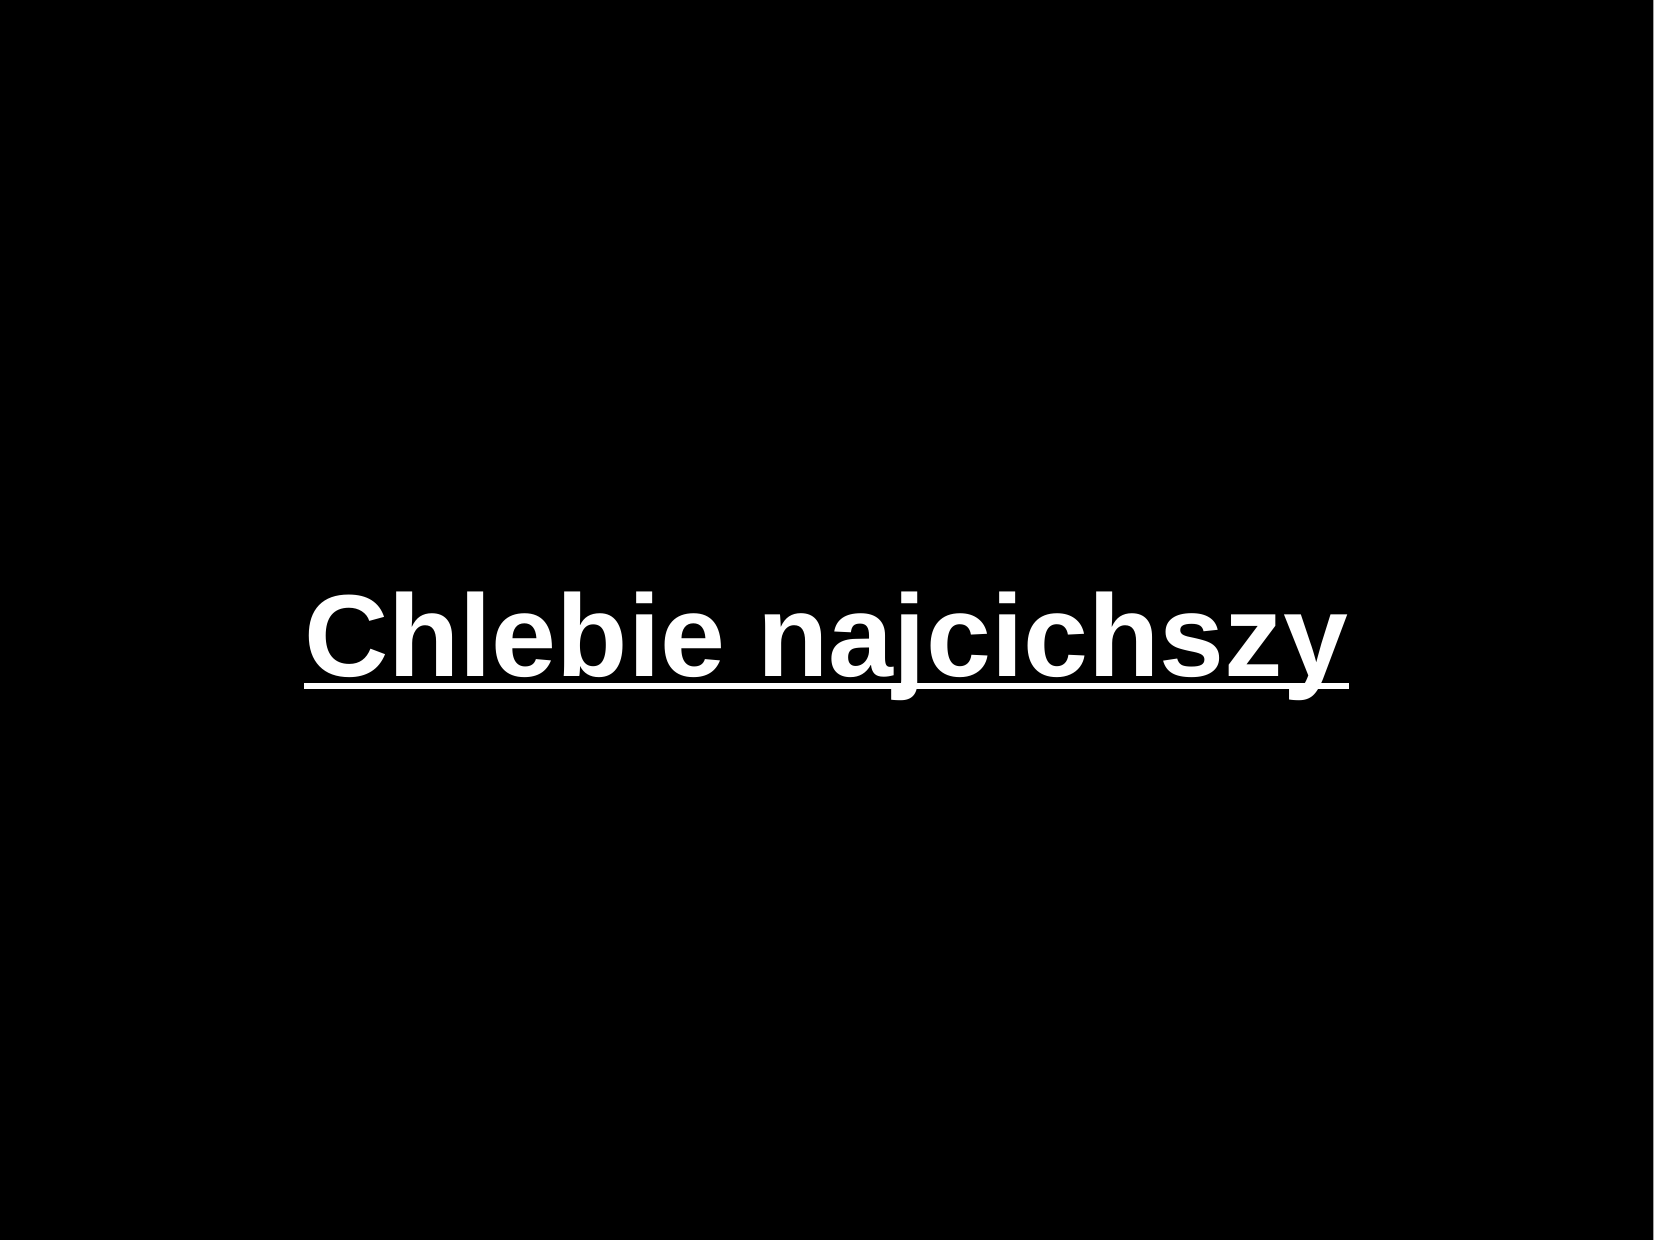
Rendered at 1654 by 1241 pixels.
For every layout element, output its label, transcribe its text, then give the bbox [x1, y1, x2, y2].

subtitle Chlebie najcichszy [0, 0, 1654, 1241]
